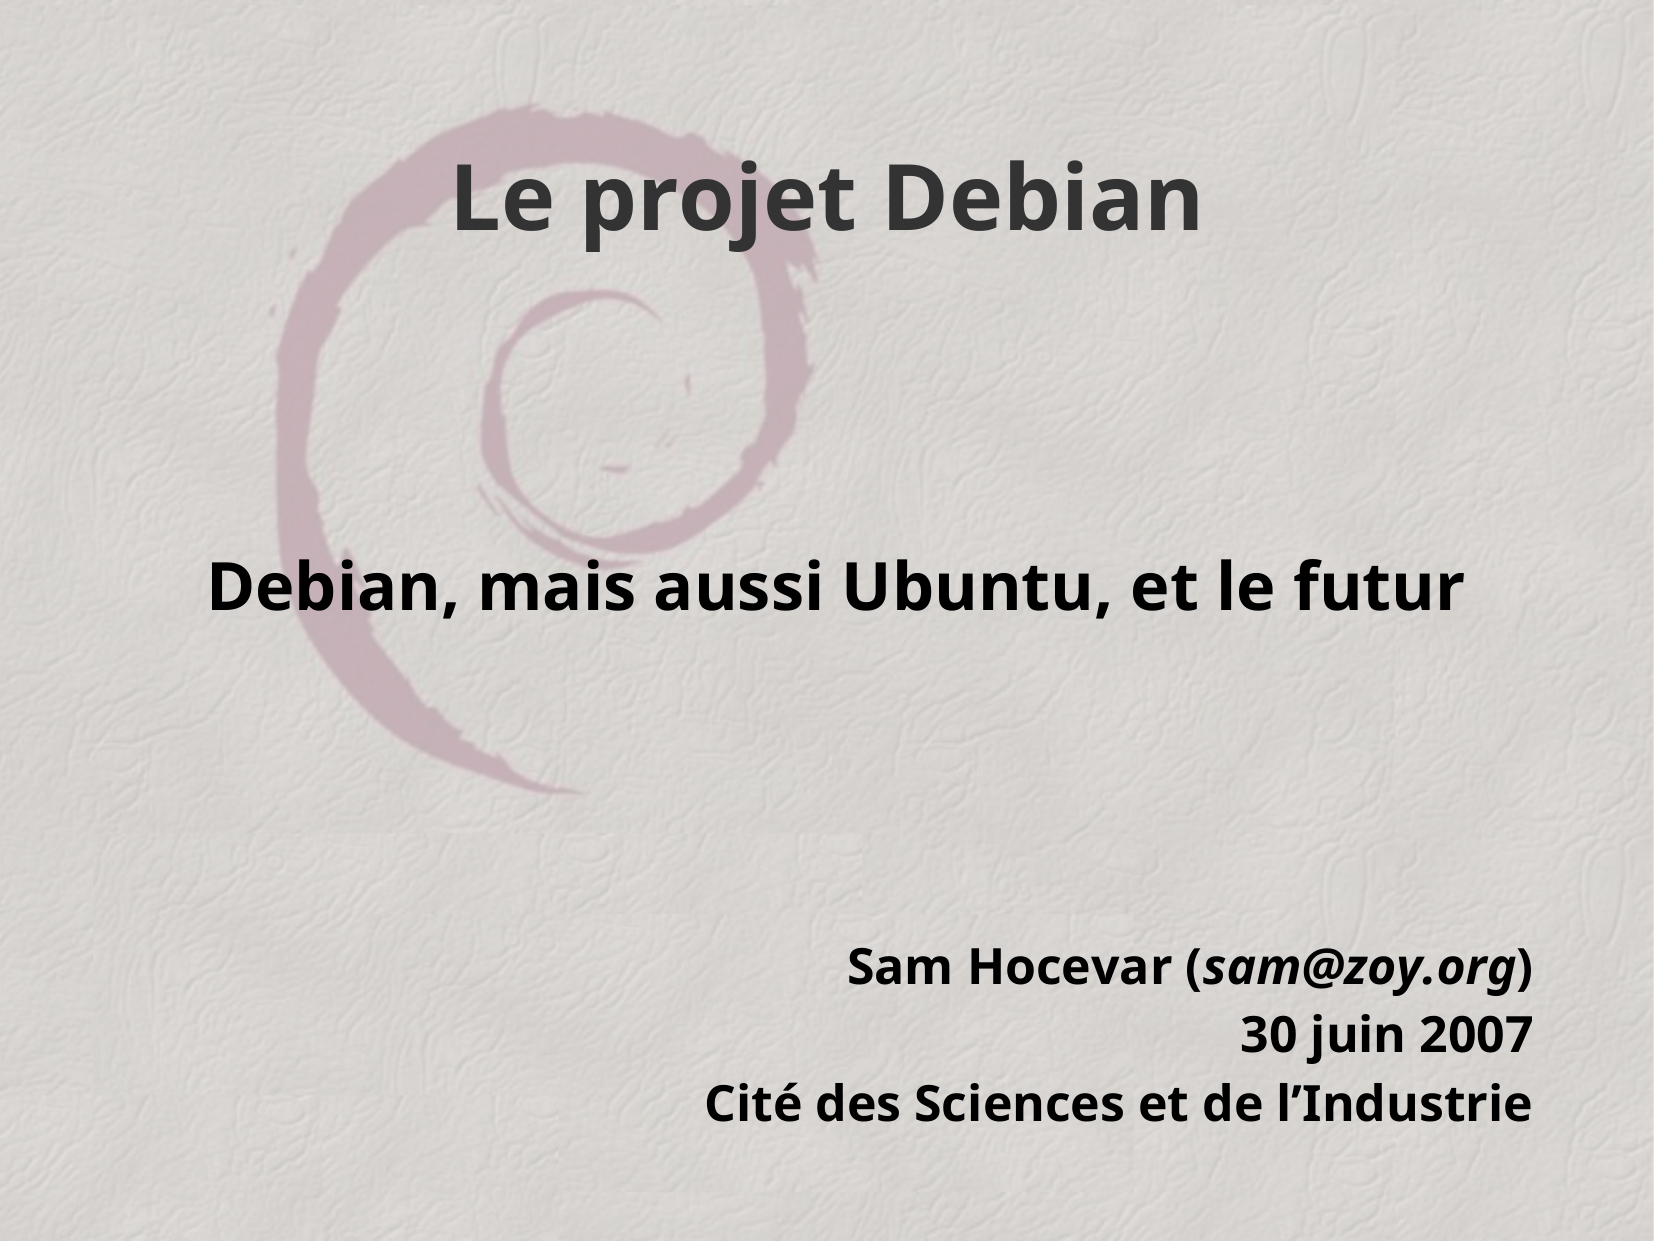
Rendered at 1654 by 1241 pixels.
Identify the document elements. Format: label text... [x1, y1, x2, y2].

title Le projet Debian [121, 91, 1534, 299]
picture [0, 0, 1654, 1241]
list Debian, mais aussi Ubuntu, et le futur [121, 539, 1534, 754]
list Sam Hocevar (sam@zoy.org) 30 juin 2007 Cité des Sciences et de l’Industrie [121, 931, 1534, 1126]
